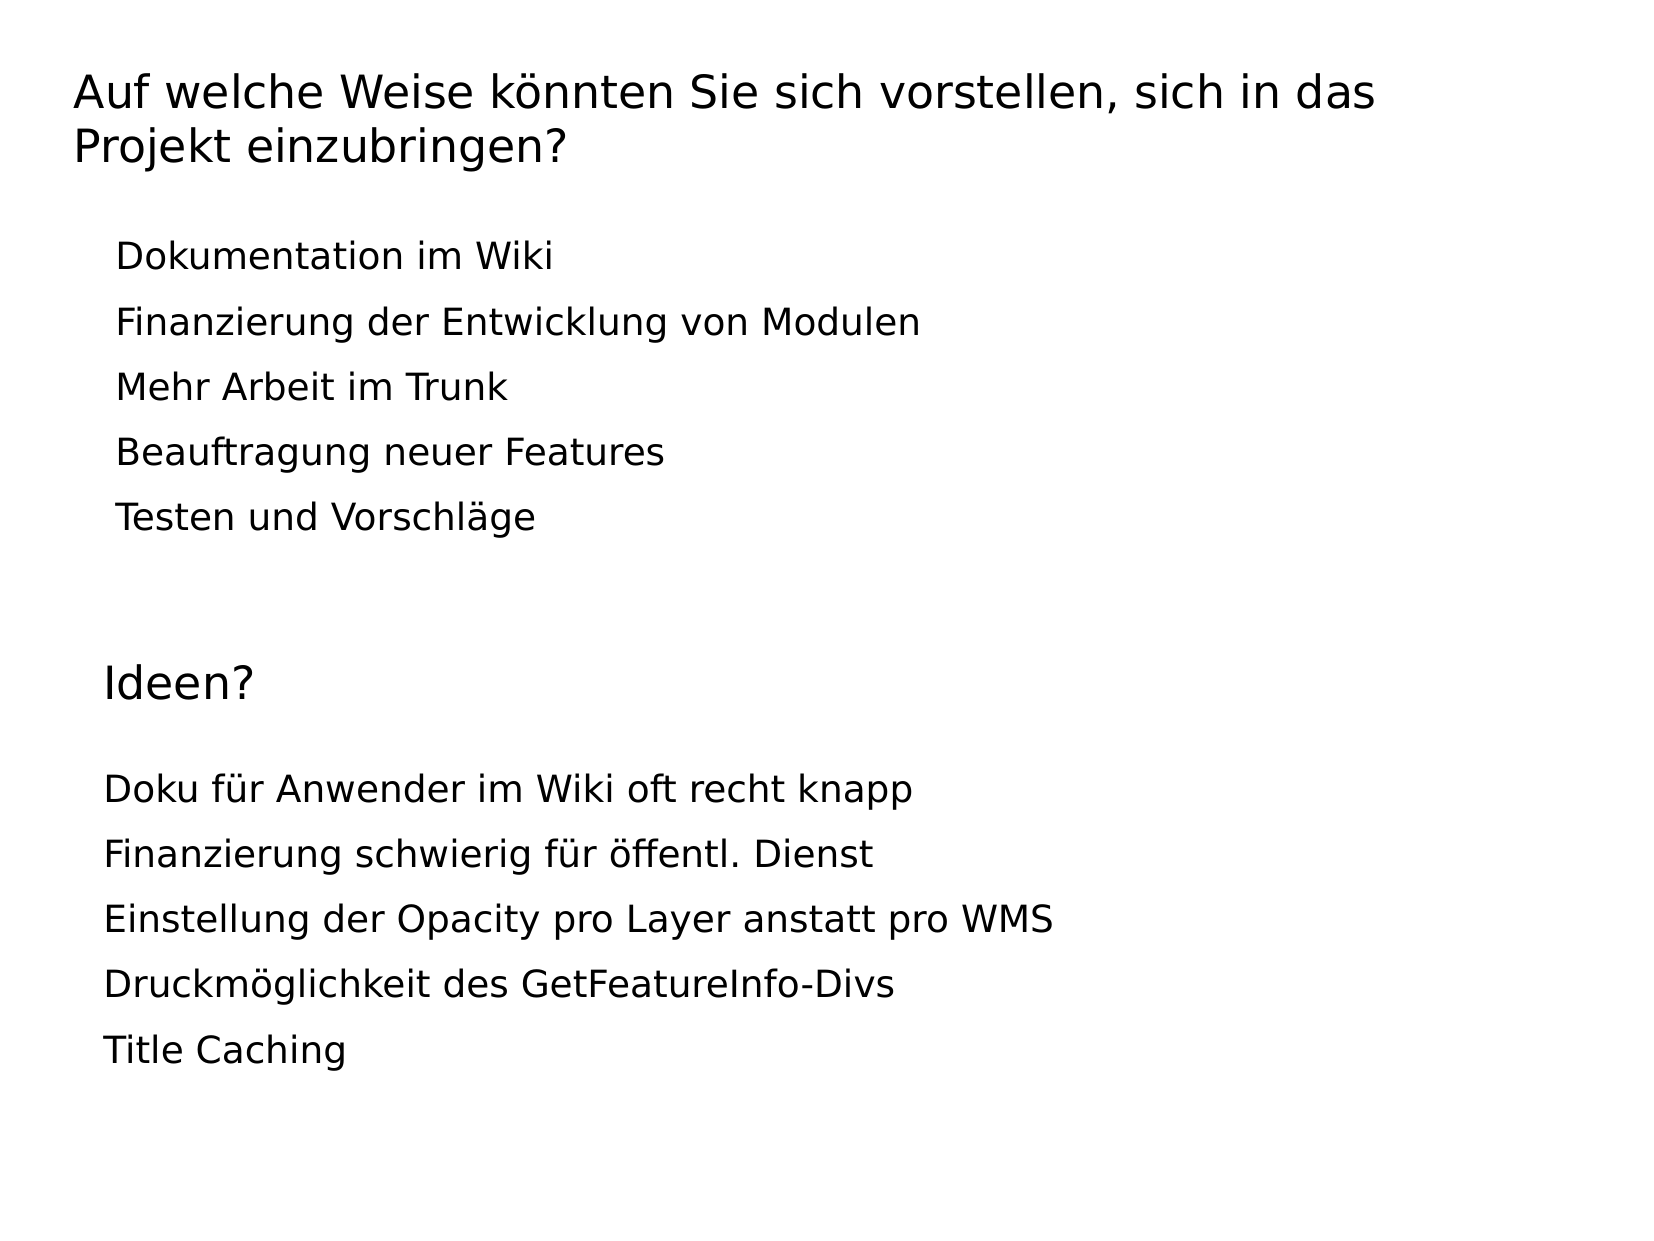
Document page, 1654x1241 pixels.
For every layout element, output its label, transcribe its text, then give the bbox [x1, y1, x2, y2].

text_box Ideen? [88, 649, 1152, 718]
text_box Doku für Anwender im Wiki oft recht knapp Finanzierung schwierig für öffentl. Dienst Einstellung der Opacity pro Layer anstatt pro WMS Druckmöglichkeit des GetFeatureInfo-Divs Title Caching [88, 738, 1329, 1058]
text_box Auf welche Weise könnten Sie sich vorstellen, sich in das Projekt einzubringen? [59, 59, 1477, 181]
text_box Dokumentation im Wiki Finanzierung der Entwicklung von Modulen Mehr Arbeit im Trunk Beauftragung neuer Features Testen und Vorschläge [88, 205, 1270, 526]
